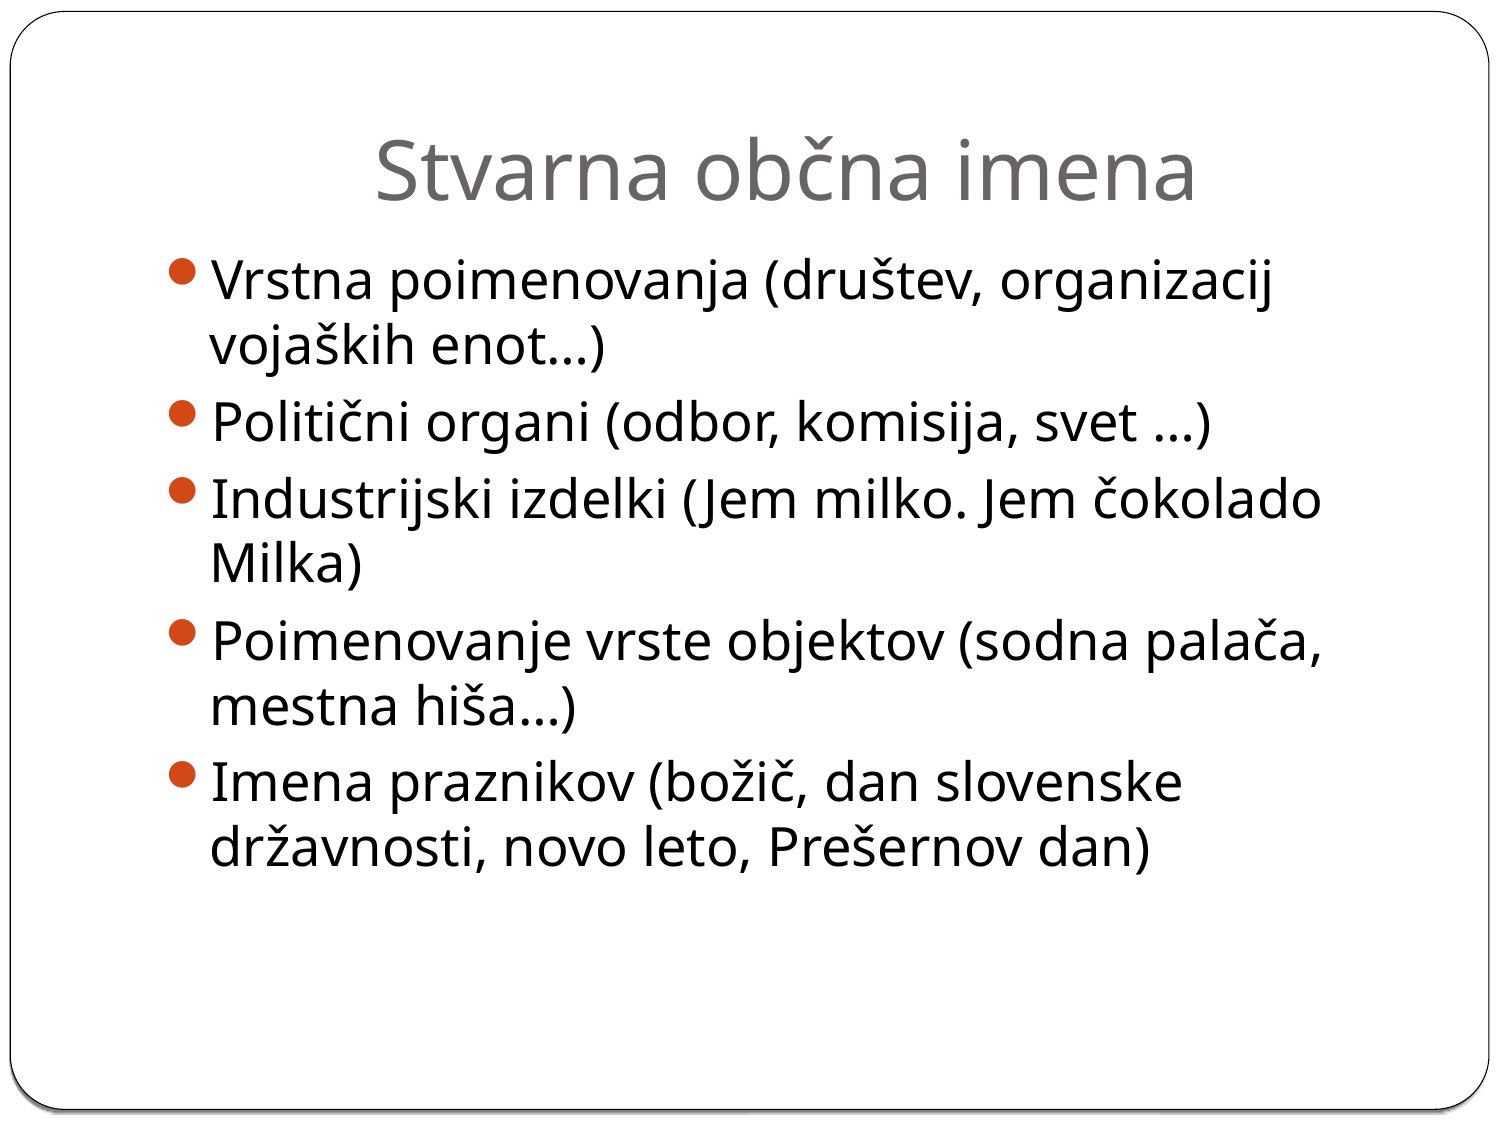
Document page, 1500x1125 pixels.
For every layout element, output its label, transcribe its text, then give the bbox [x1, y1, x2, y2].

list Vrstna poimenovanja (društev, organizacij vojaških enot…) Politični organi (odbor, komisija, svet …) Industrijski izdelki (Jem milko. Jem čokolado Milka) Poimenovanje vrste objektov (sodna palača, mestna hiša…) Imena praznikov (božič, dan slovenske državnosti, novo leto, Prešernov dan) [150, 237, 1425, 988]
title Stvarna občna imena [150, 45, 1425, 233]
